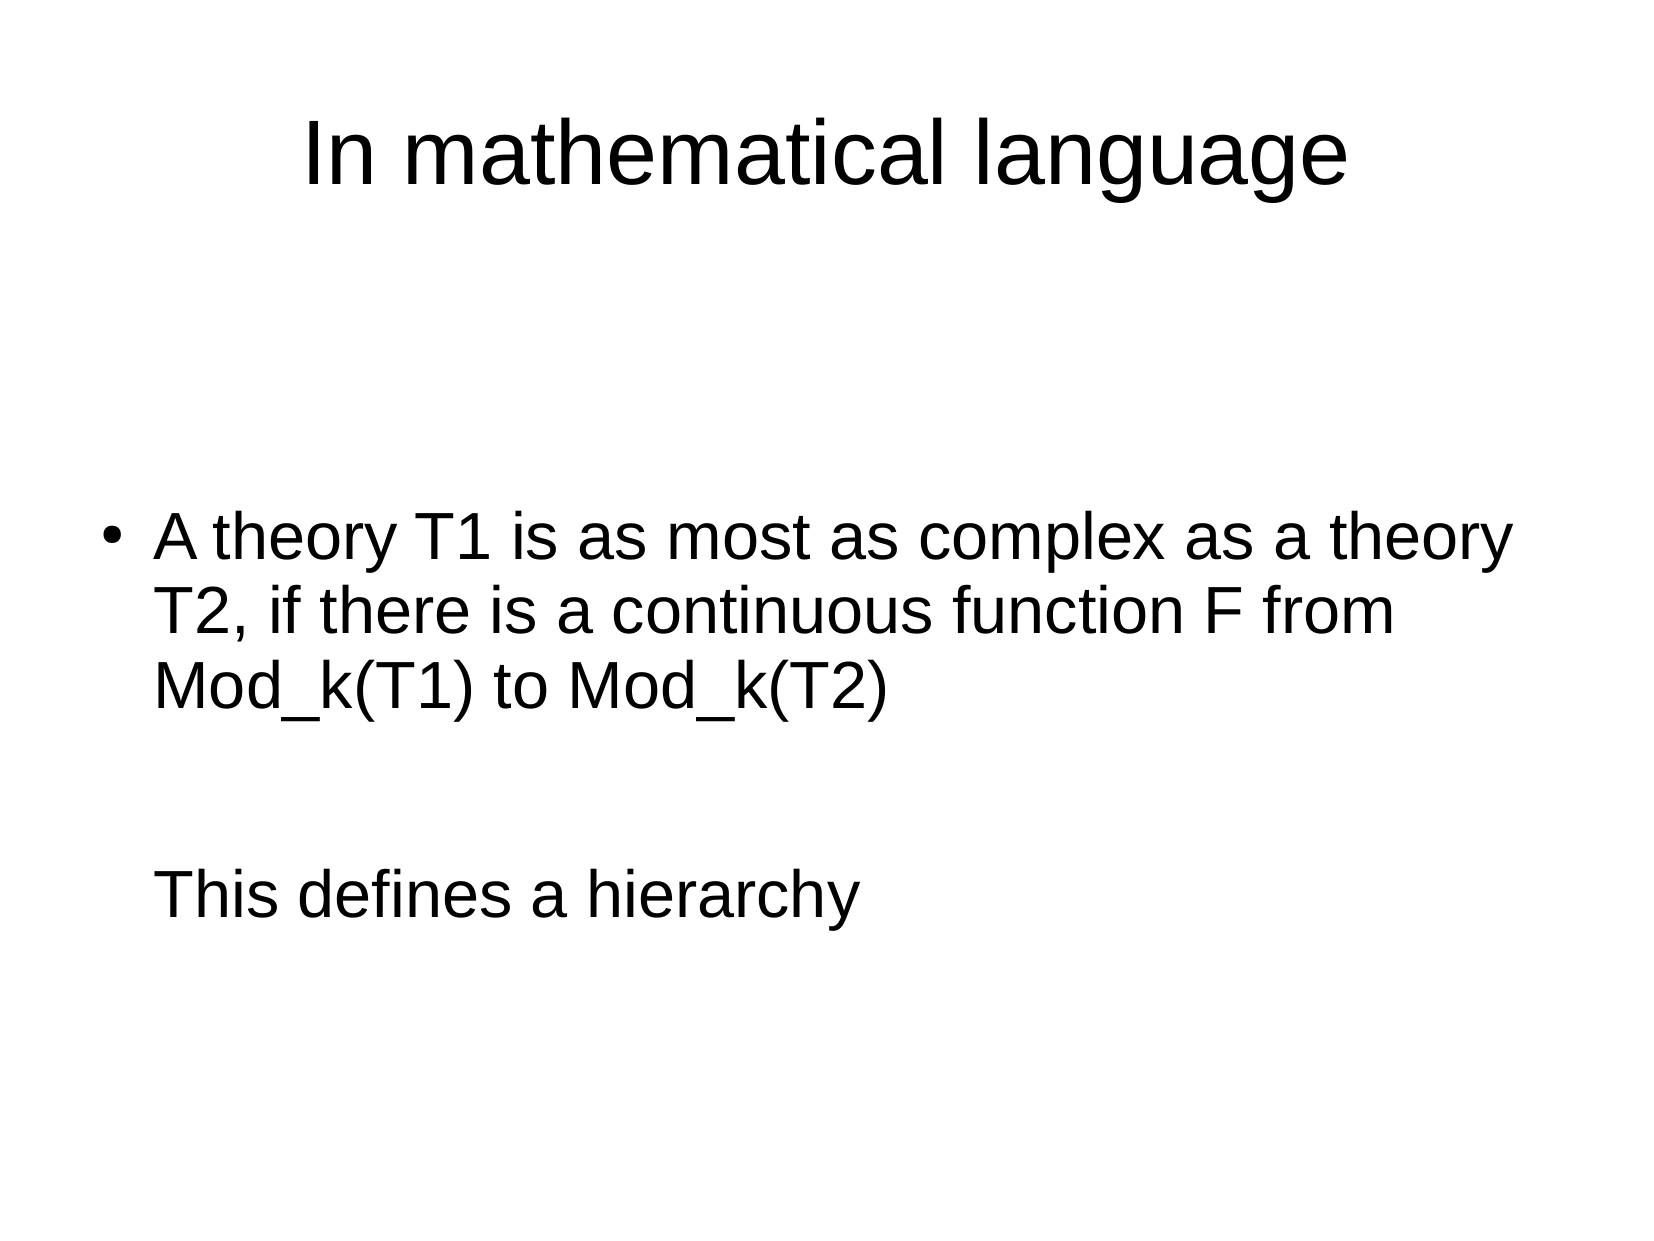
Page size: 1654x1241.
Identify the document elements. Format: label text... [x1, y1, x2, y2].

title In mathematical language [82, 49, 1571, 257]
list A theory T1 is as most as complex as a theory T2, if there is a continuous function F from Mod_k(T1) to Mod_k(T2) This defines a hierarchy [82, 290, 1571, 1010]
